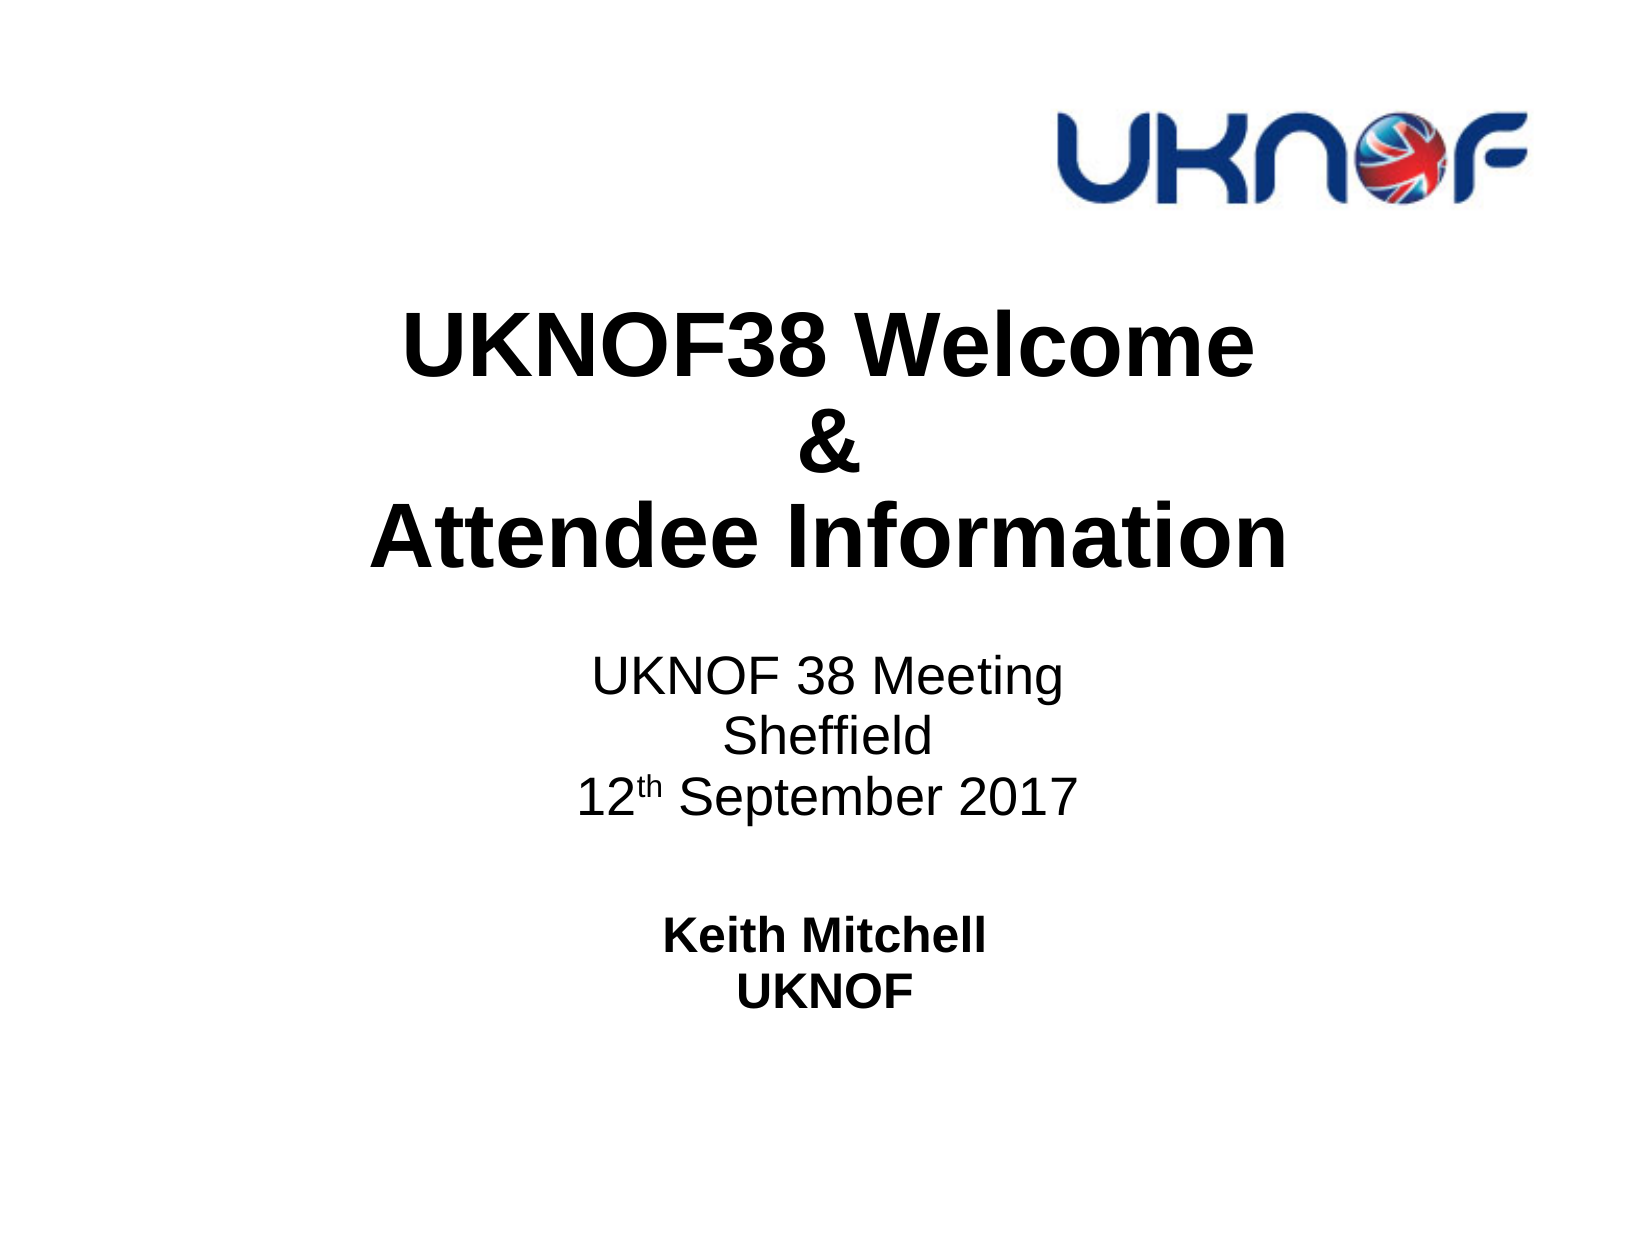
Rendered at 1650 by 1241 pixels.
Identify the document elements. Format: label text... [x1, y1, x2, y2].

text_box UKNOF 38 Meeting Sheffield 12th September 2017 [561, 637, 1095, 835]
picture [1050, 93, 1536, 225]
text_box UKNOF38 Welcome & Attendee Information [353, 292, 1306, 595]
text_box Keith Mitchell UKNOF [618, 899, 1032, 1027]
